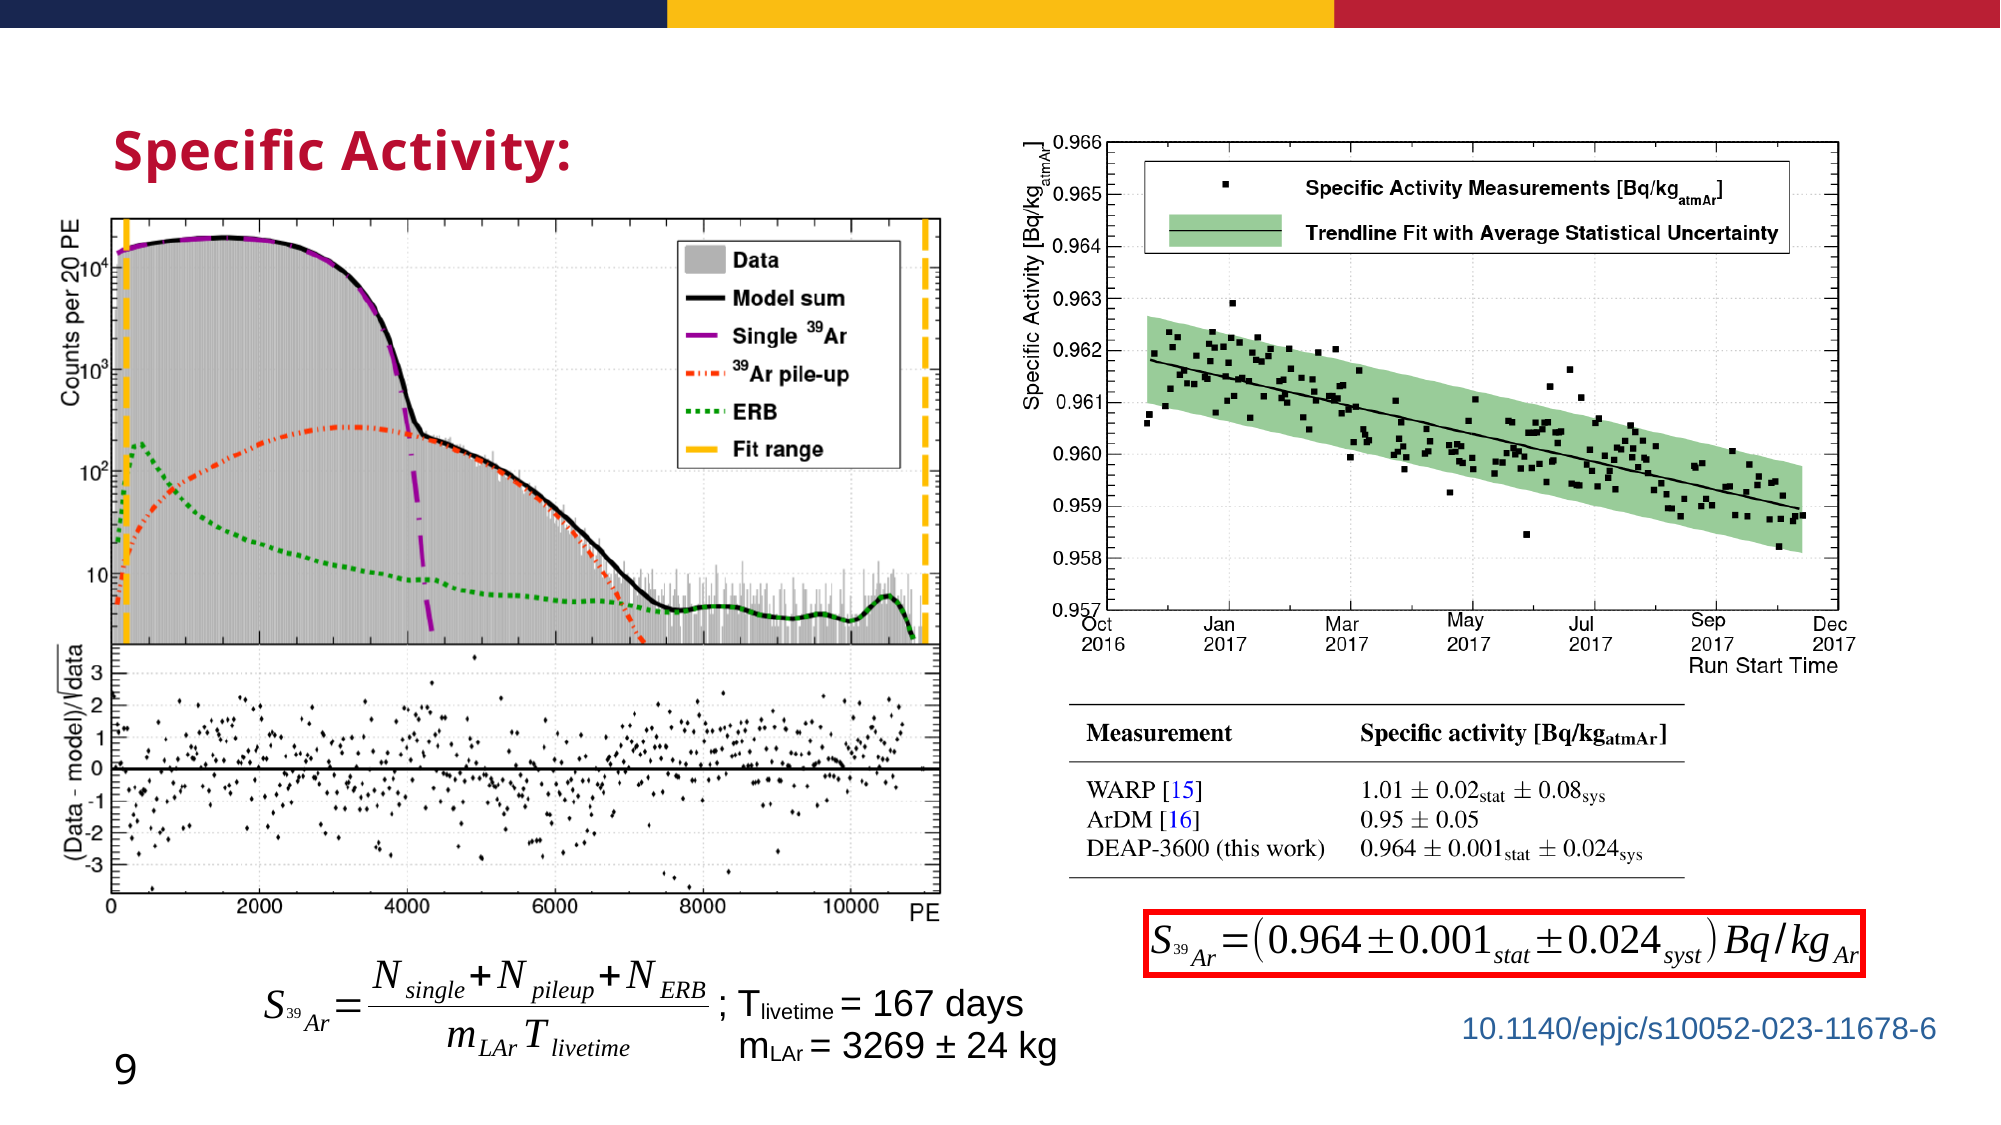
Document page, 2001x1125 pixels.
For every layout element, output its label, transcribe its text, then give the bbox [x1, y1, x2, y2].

picture [1062, 695, 1691, 886]
picture [1007, 118, 1864, 689]
chart [262, 950, 711, 1063]
text_box 10.1140/epjc/s10052-023-11678-6 [1446, 1003, 1950, 1054]
picture [0, 0, 2000, 28]
picture [45, 212, 952, 922]
title Specific Activity: [98, 115, 1886, 219]
text_box ; Tlivetime = 167 days mLAr = 3269 ± 24 kg [702, 975, 1093, 1117]
chart [1149, 915, 1861, 973]
slide_number <number> [99, 1035, 190, 1092]
